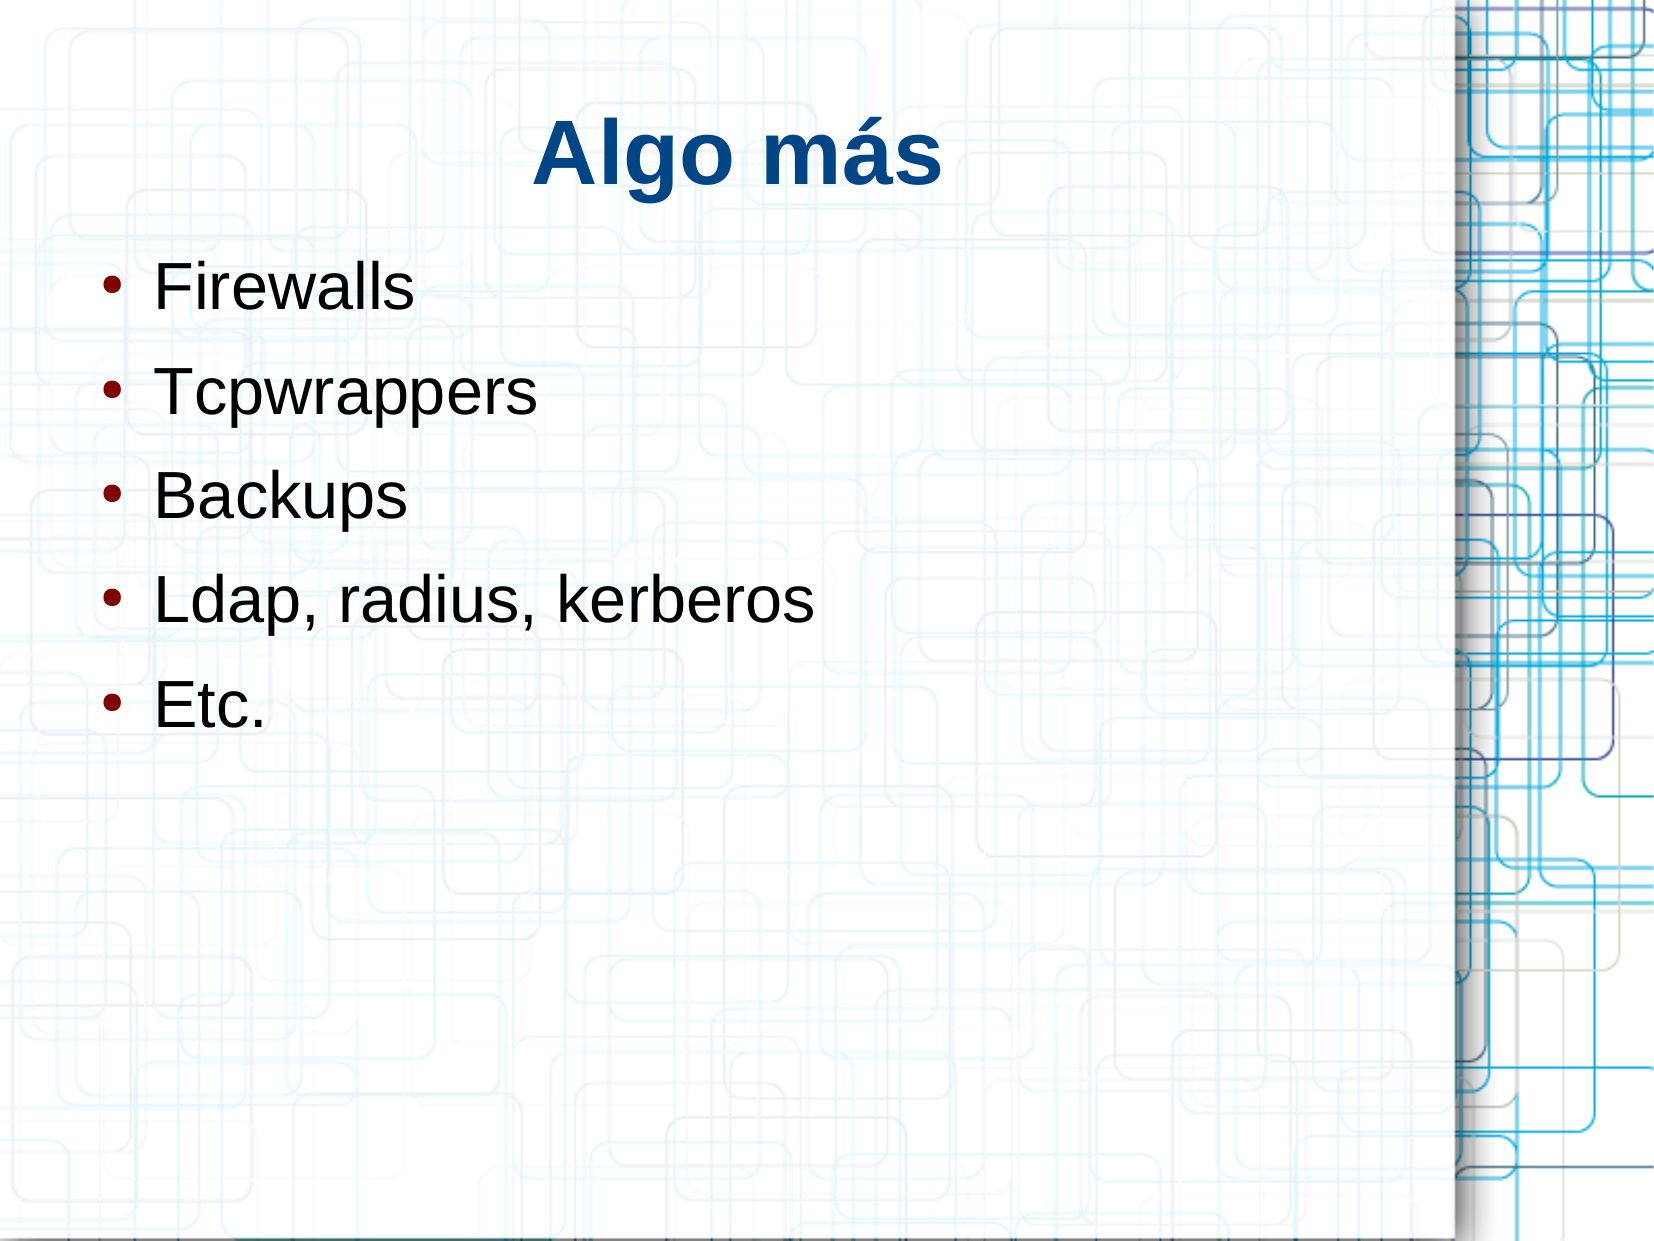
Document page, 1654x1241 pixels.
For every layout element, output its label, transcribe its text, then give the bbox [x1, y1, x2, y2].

picture [0, 0, 1654, 1241]
title Algo más [59, 56, 1418, 250]
list Firewalls Tcpwrappers Backups Ldap, radius, kerberos Etc. [82, 249, 1418, 1054]
